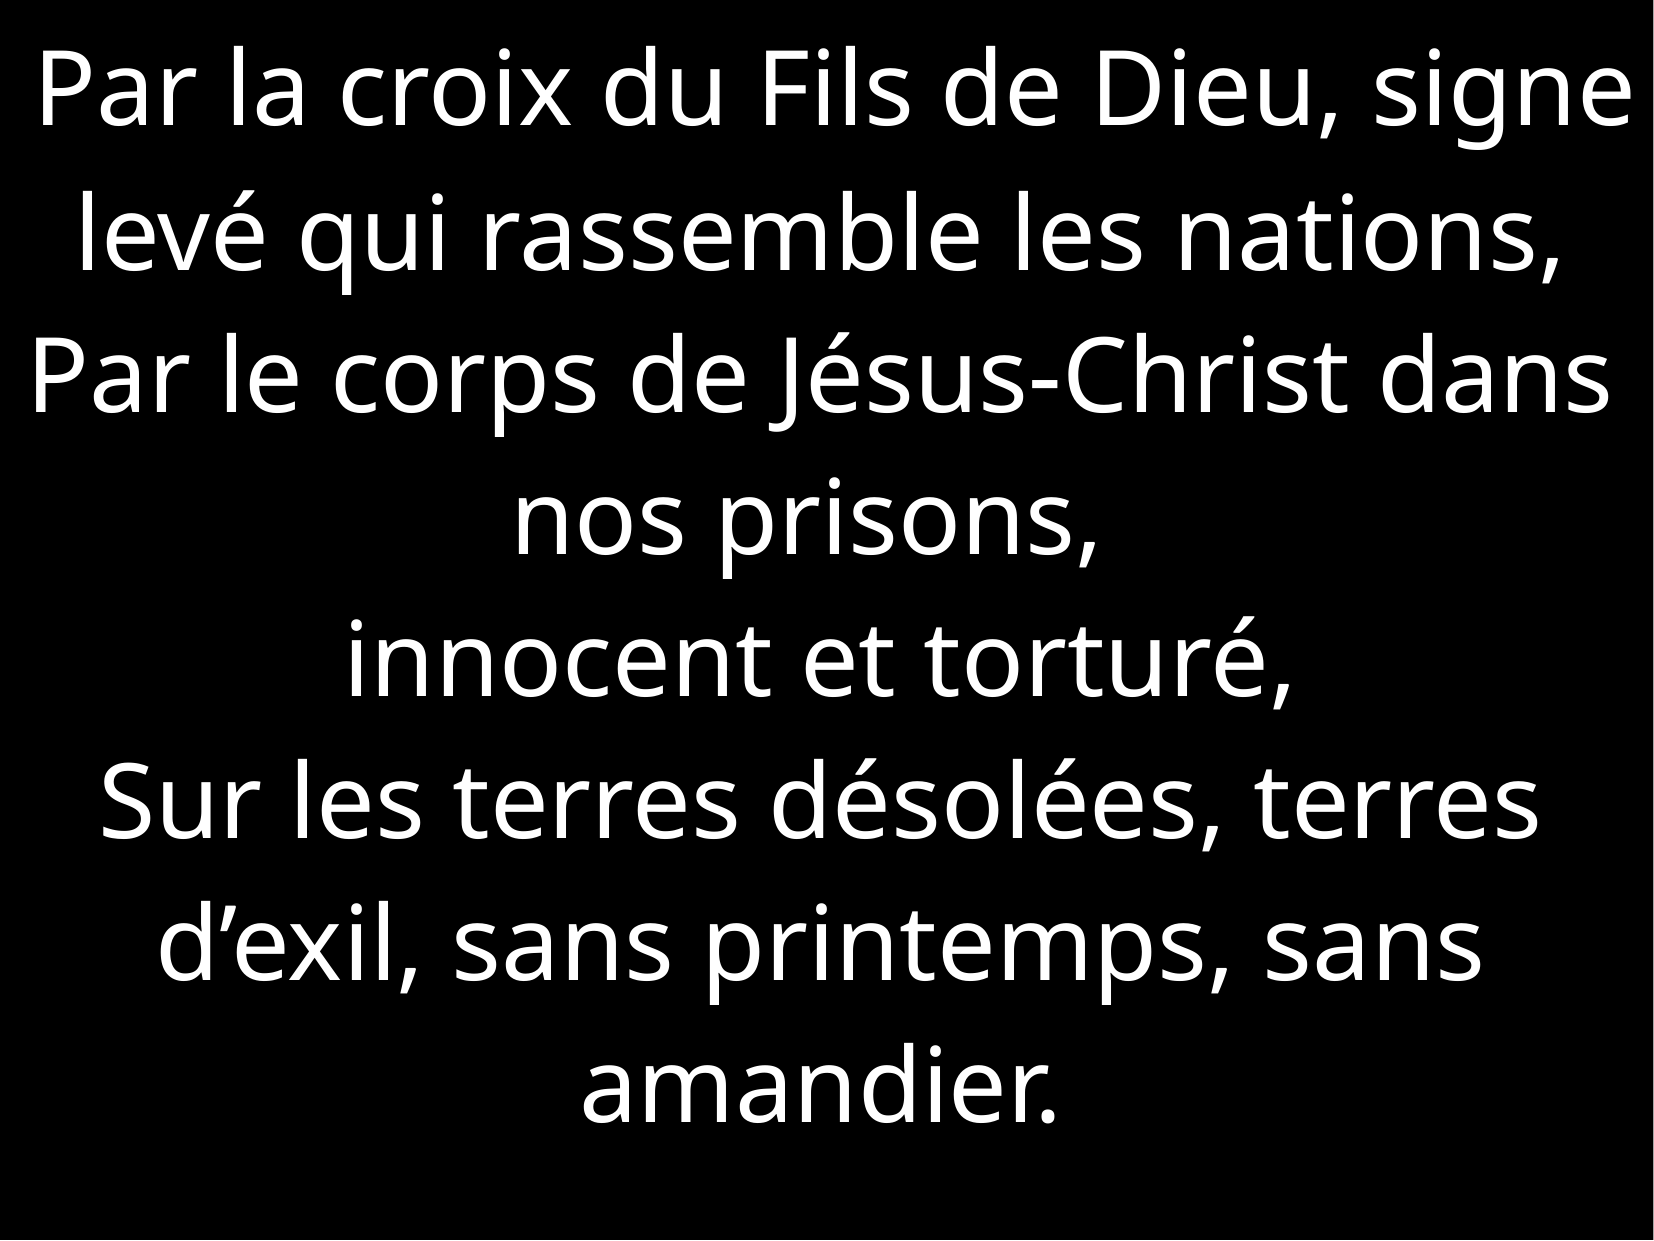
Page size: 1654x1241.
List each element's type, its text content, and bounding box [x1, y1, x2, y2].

subtitle Par la croix du Fils de Dieu, signe levé qui rassemble les nations, Par le corps de Jésus-Christ dans nos prisons, innocent et torturé, Sur les terres désolées, terres d’exil, sans printemps, sans amandier. [0, 0, 1642, 1241]
